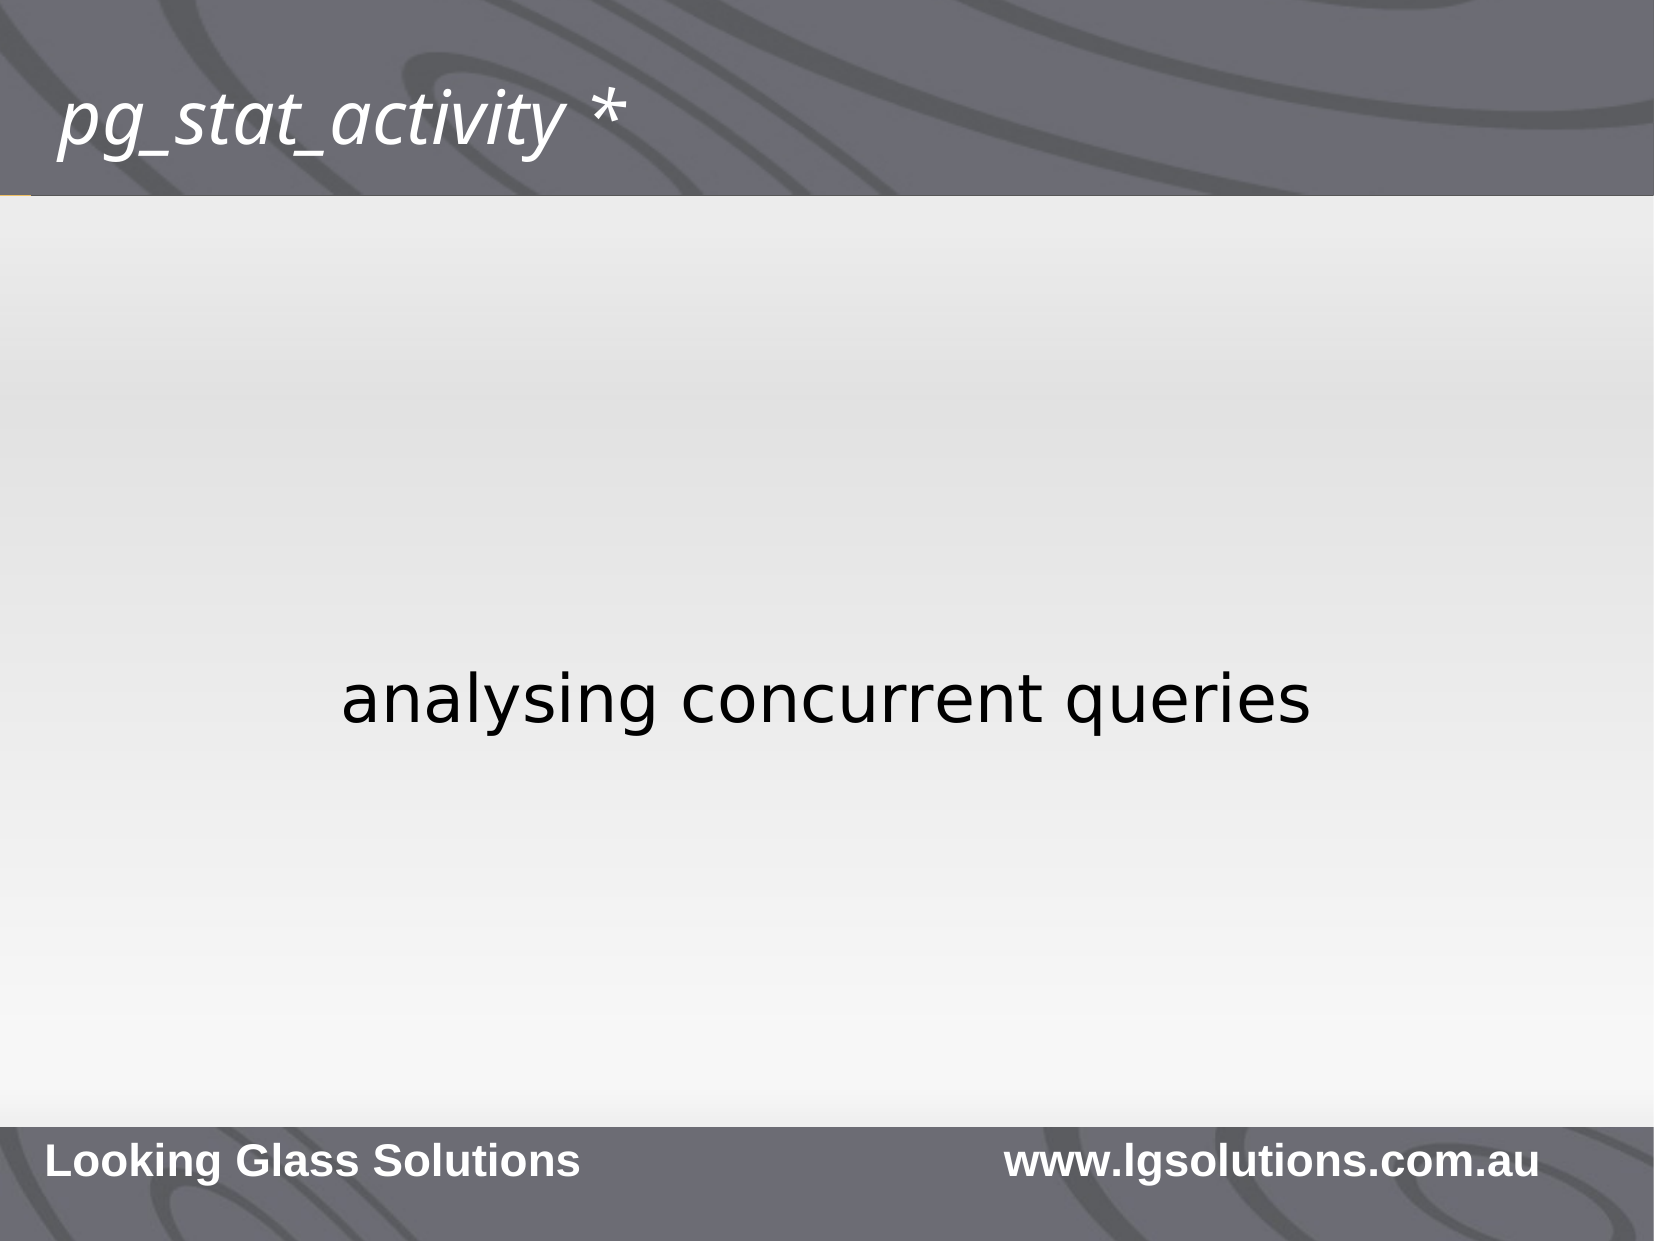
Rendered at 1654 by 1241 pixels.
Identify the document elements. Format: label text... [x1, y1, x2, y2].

title pg_stat_activity * [59, 48, 1270, 182]
subtitle analysing concurrent queries [82, 297, 1571, 1102]
picture [0, 0, 1654, 1241]
